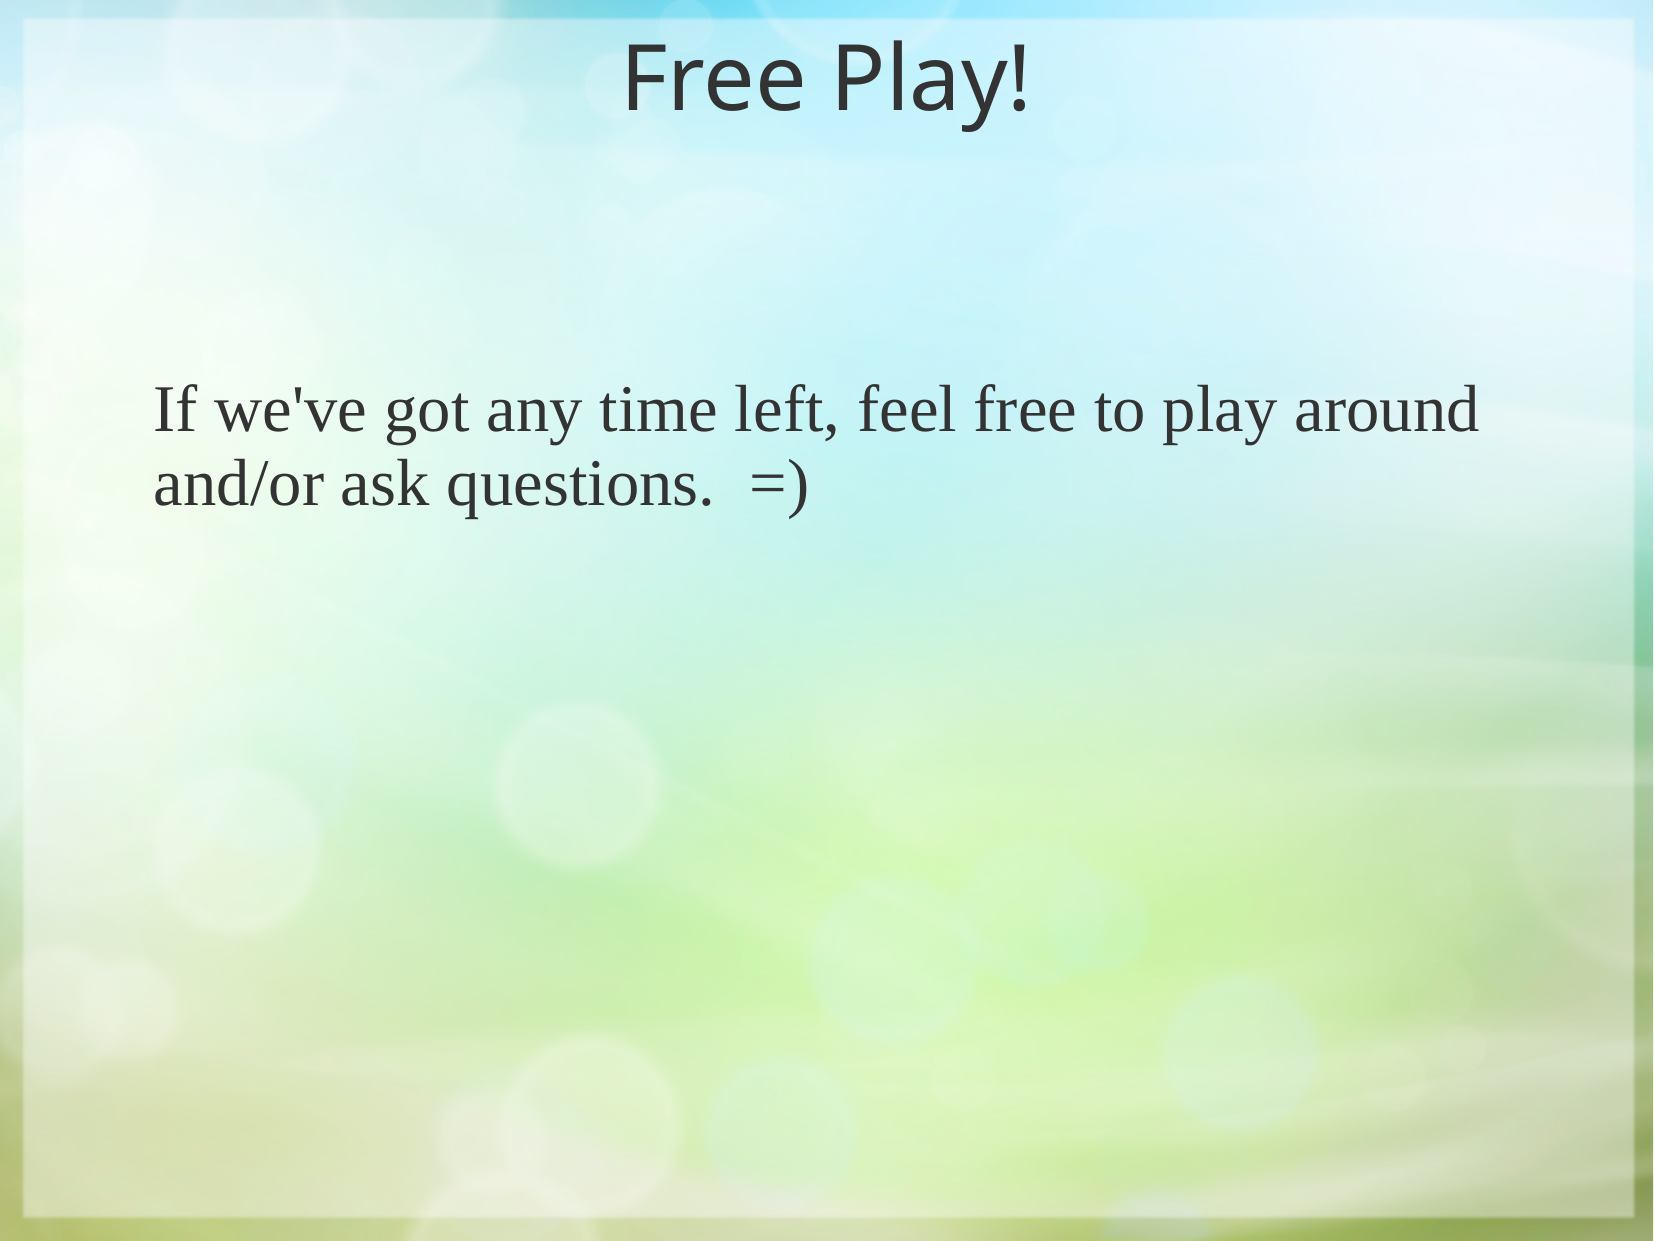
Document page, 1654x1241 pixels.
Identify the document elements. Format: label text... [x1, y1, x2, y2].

picture [0, 0, 1654, 1241]
list If we've got any time left, feel free to play around and/or ask questions. =) [82, 150, 1571, 870]
title Free Play! [82, 0, 1571, 150]
